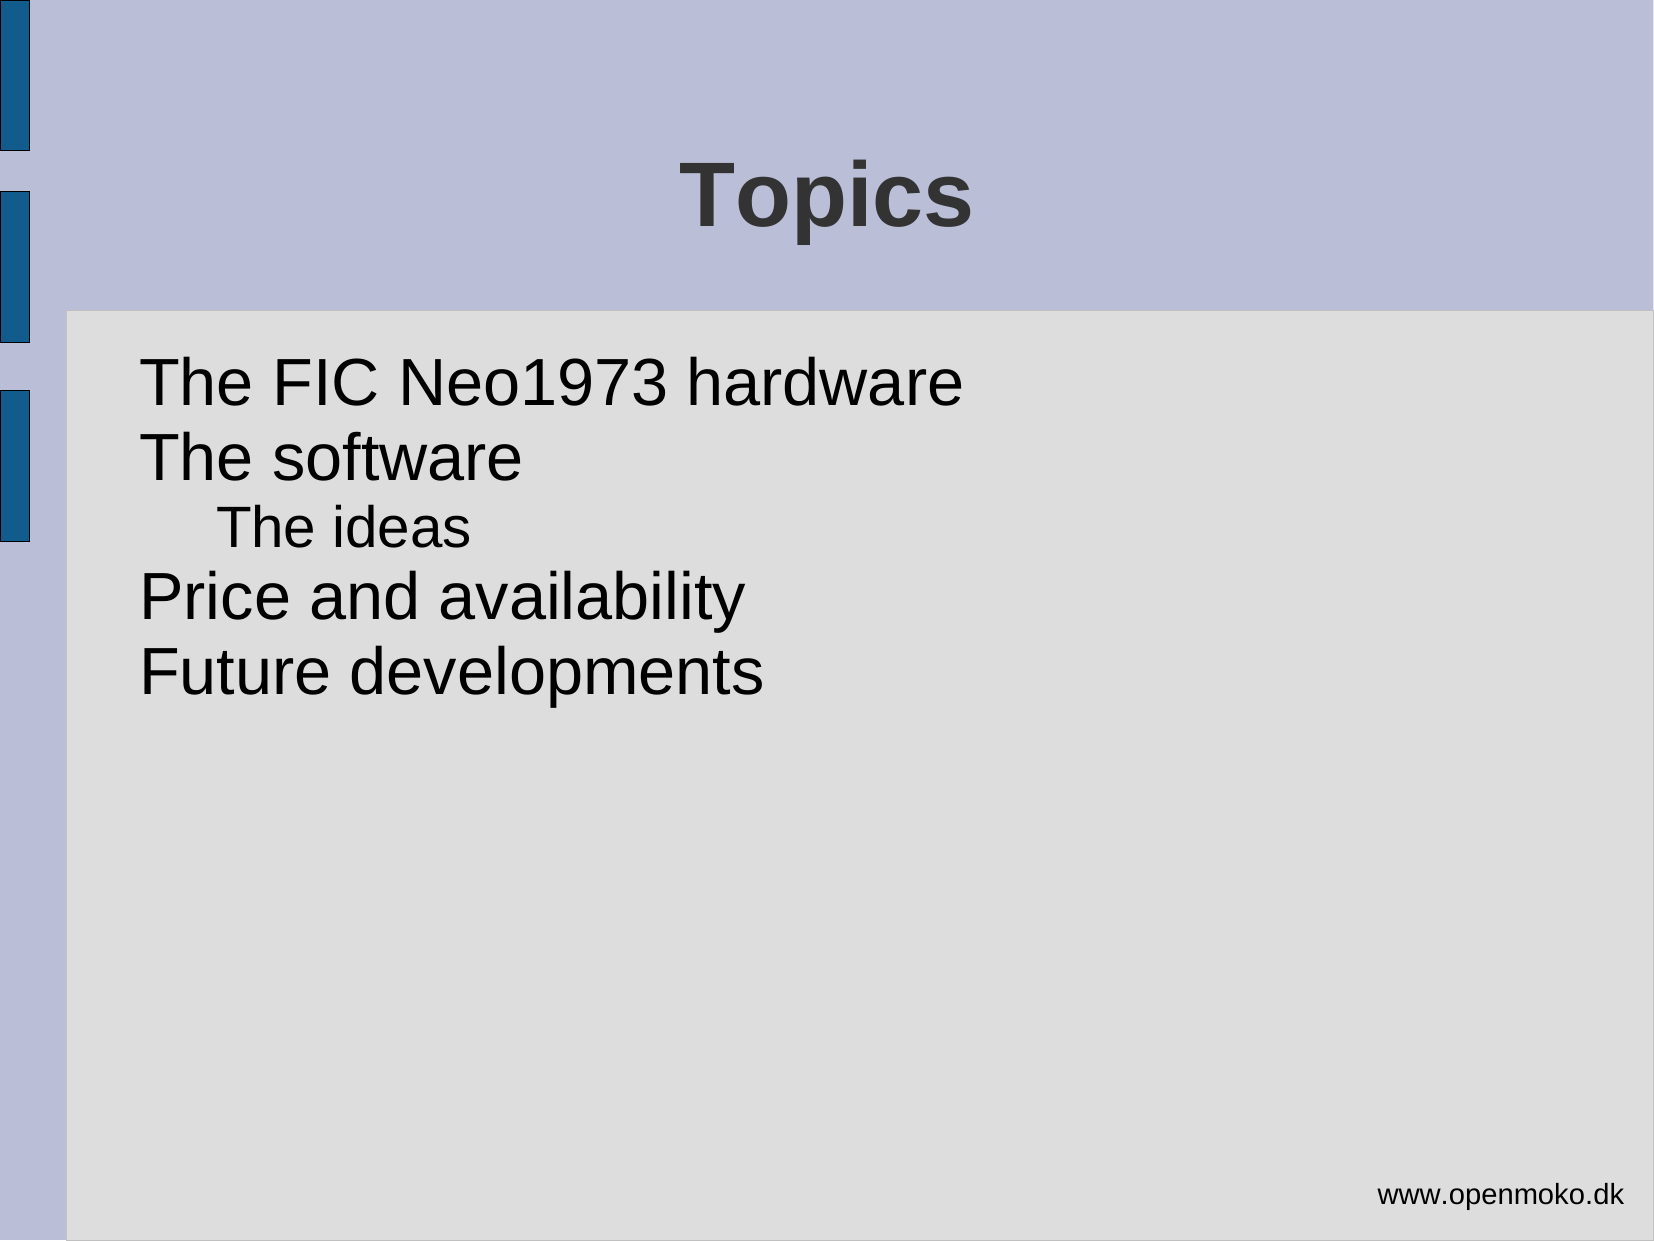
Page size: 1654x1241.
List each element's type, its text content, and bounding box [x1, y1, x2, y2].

title Topics [121, 91, 1534, 299]
list The FIC Neo1973 hardware The software The ideas Price and availability Future developments [121, 344, 1534, 1127]
